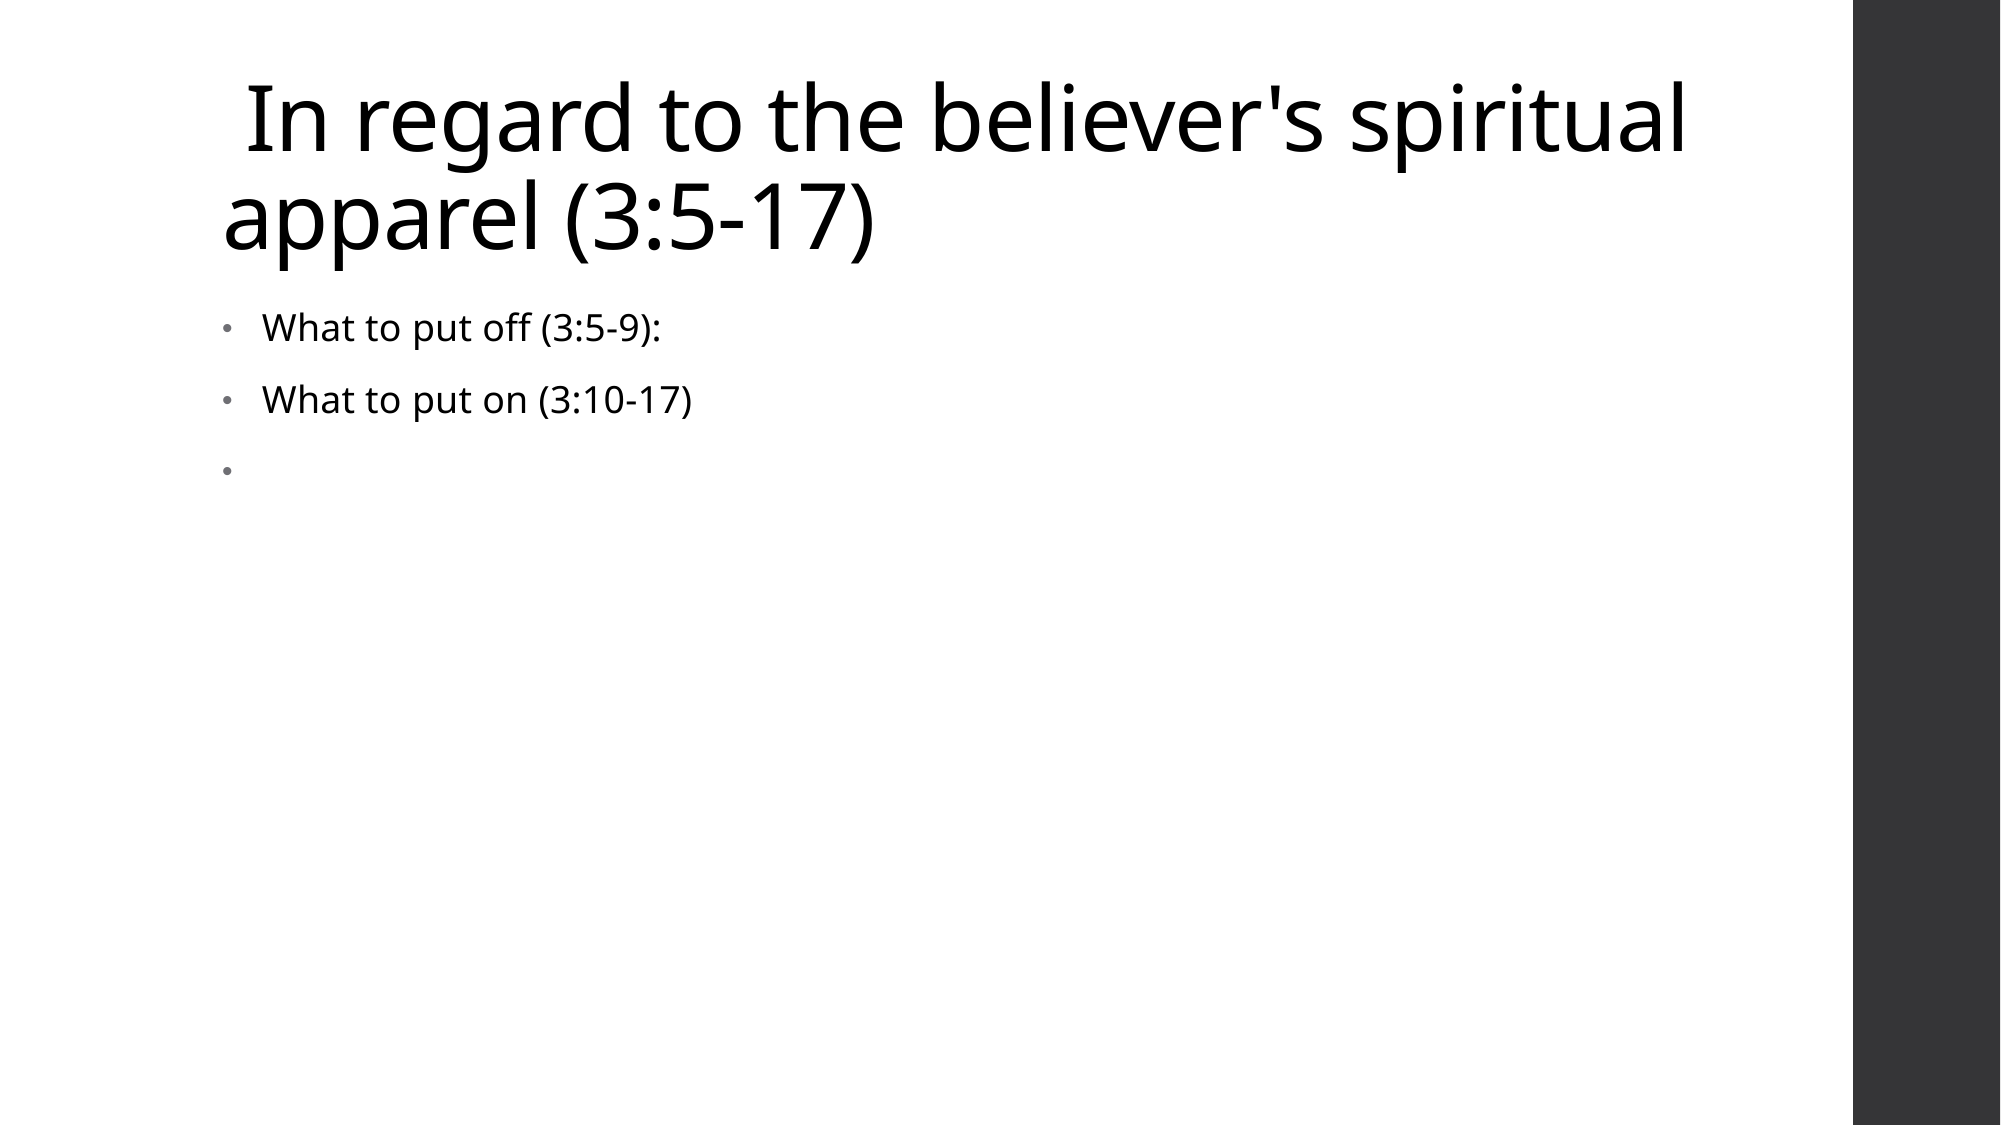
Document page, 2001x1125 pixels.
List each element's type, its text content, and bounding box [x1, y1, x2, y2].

list What to put off (3:5-9): What to put on (3:10-17) [206, 299, 1617, 1014]
title In regard to the believer's spiritual apparel (3:5-17) [206, 60, 1797, 278]
